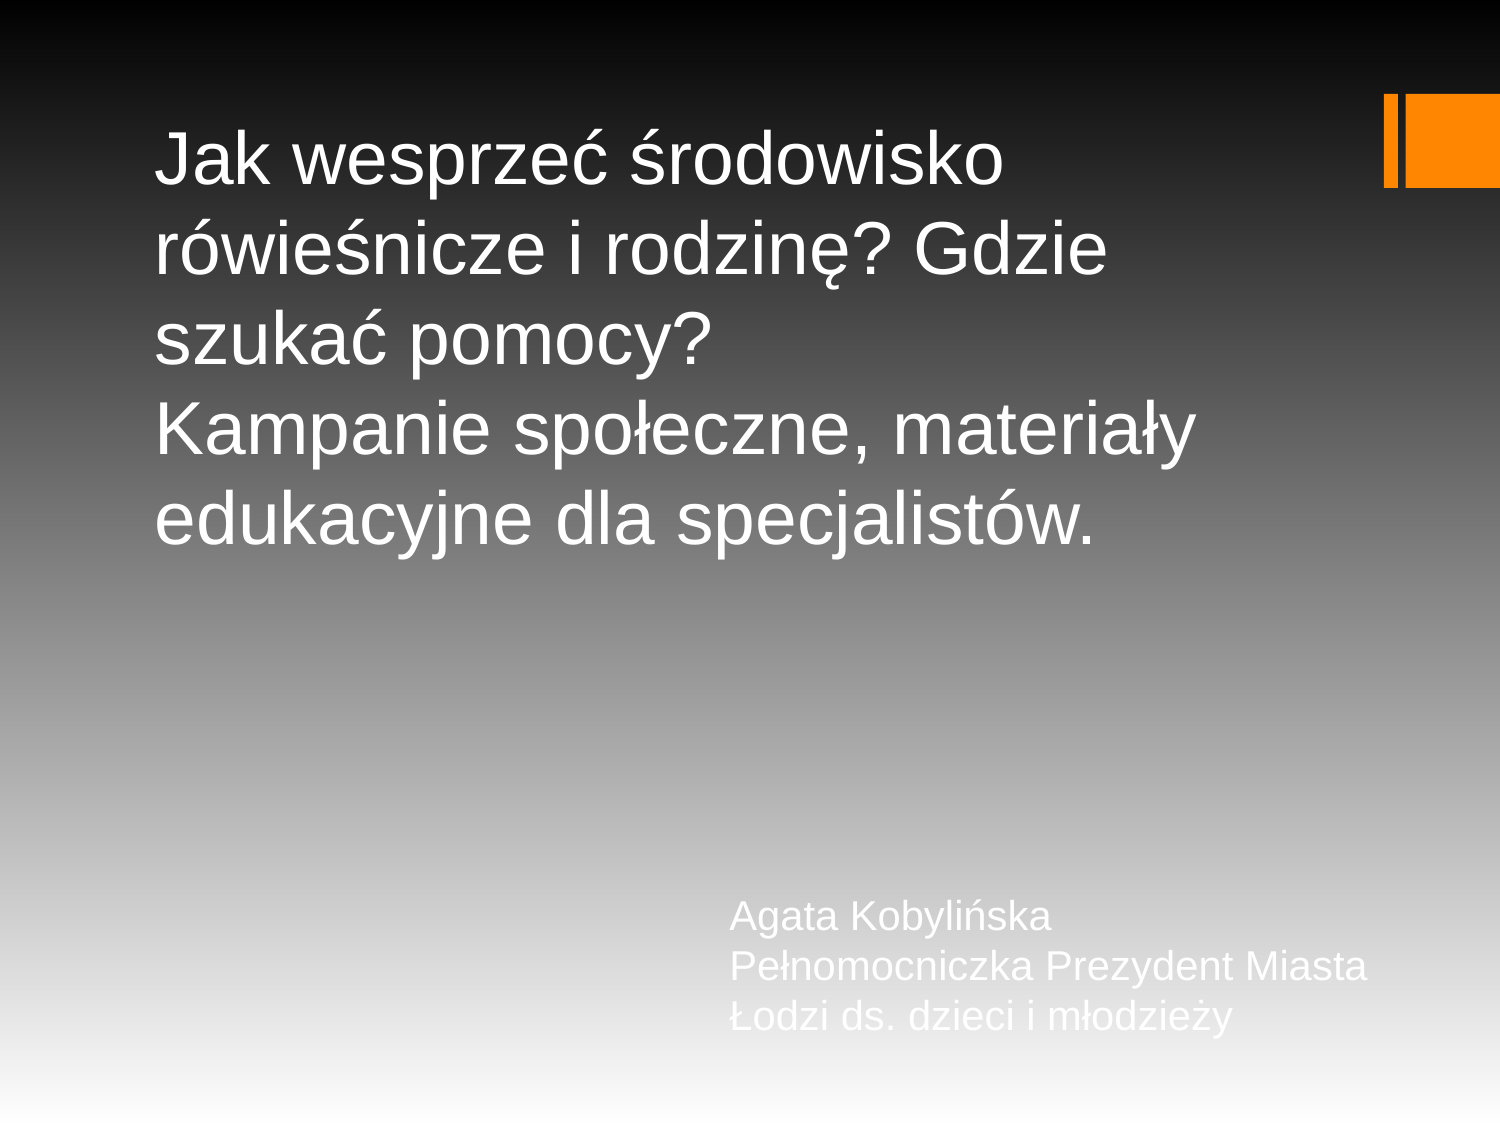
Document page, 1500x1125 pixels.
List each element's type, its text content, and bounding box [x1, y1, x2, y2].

text_box Agata Kobylińska Pełnomocniczka Prezydent Miasta Łodzi ds. dzieci i młodzieży [714, 881, 1459, 1047]
text_box Jak wesprzeć środowisko rówieśnicze i rodzinę? Gdzie szukać pomocy? Kampanie społeczne, materiały edukacyjne dla specjalistów. [140, 101, 1357, 567]
